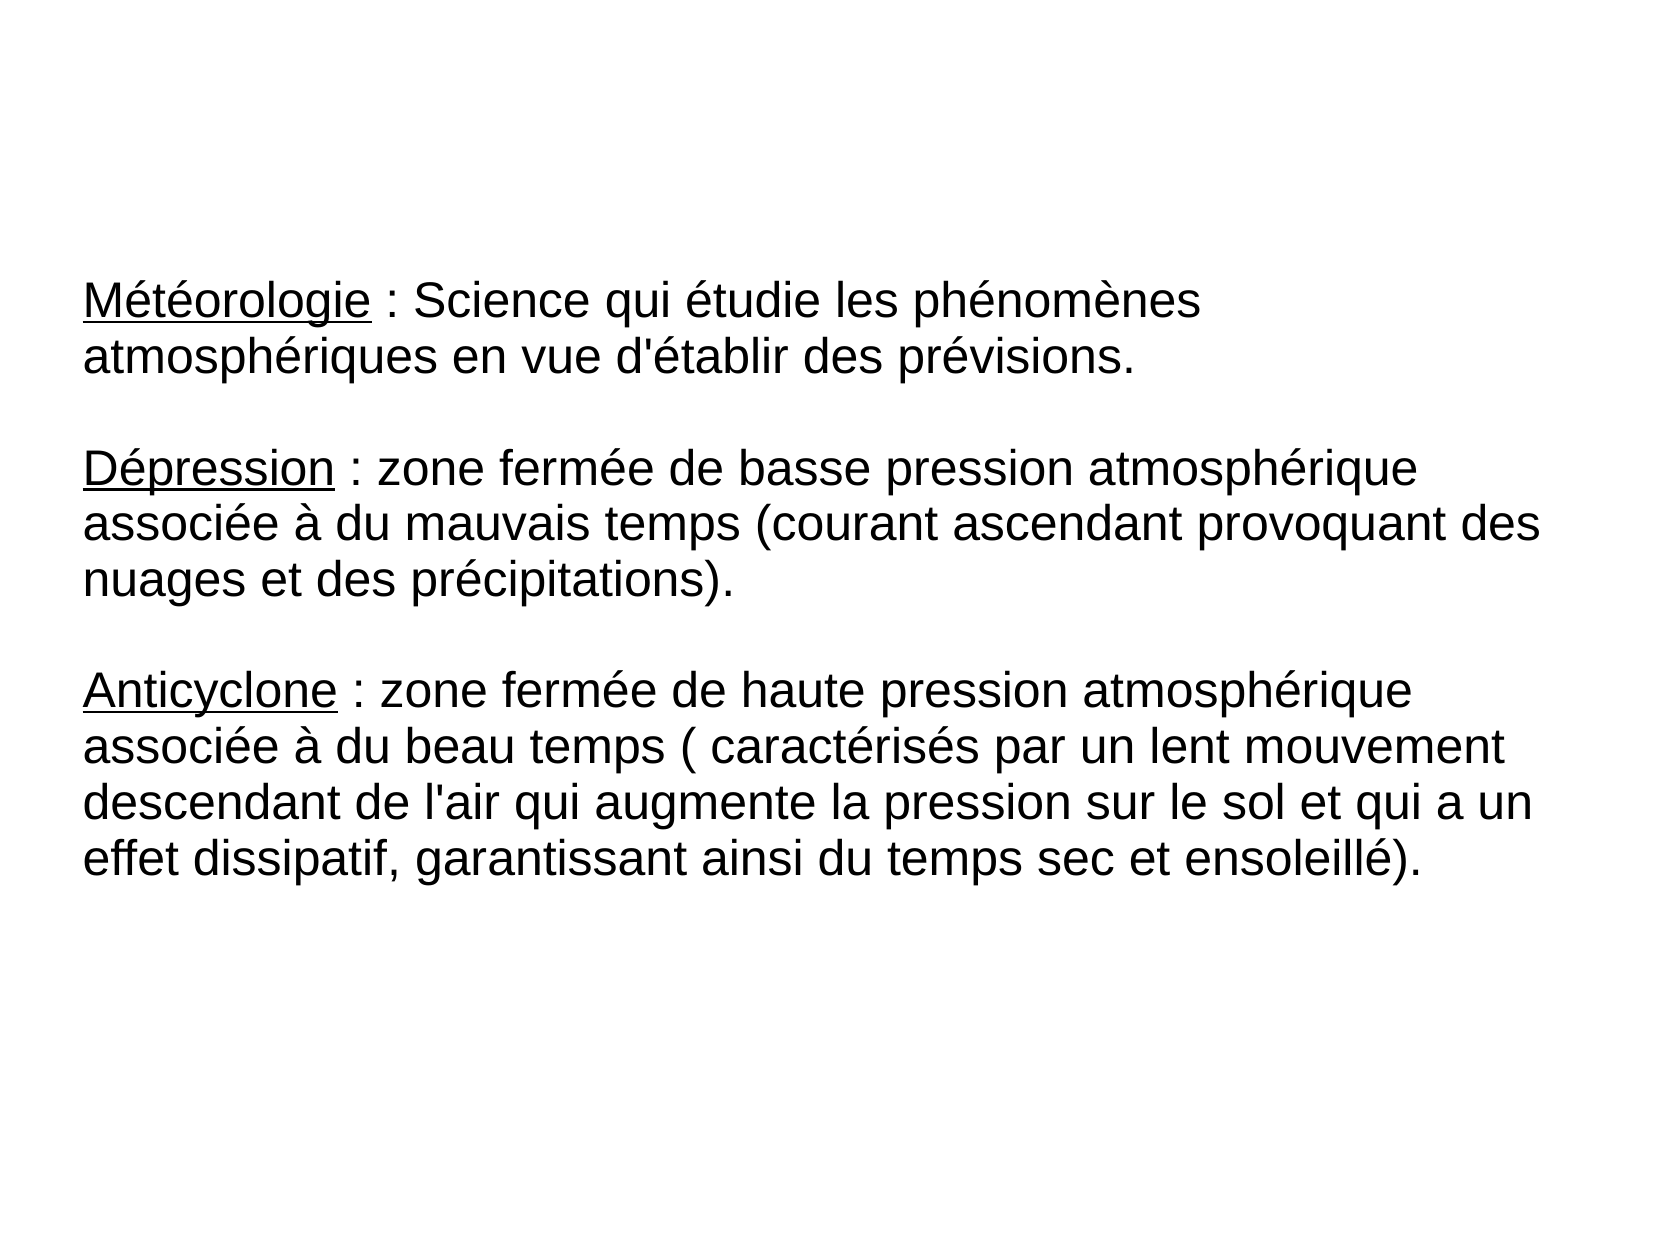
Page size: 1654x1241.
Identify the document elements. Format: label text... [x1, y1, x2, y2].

subtitle Météorologie : Science qui étudie les phénomènes atmosphériques en vue d'établir des prévisions. Dépression : zone fermée de basse pression atmosphérique associée à du mauvais temps (courant ascendant provoquant des nuages et des précipitations). Anticyclone : zone fermée de haute pression atmosphérique associée à du beau temps ( caractérisés par un lent mouvement descendant de l'air qui augmente la pression sur le sol et qui a un effet dissipatif, garantissant ainsi du temps sec et ensoleillé). [82, 49, 1571, 1109]
